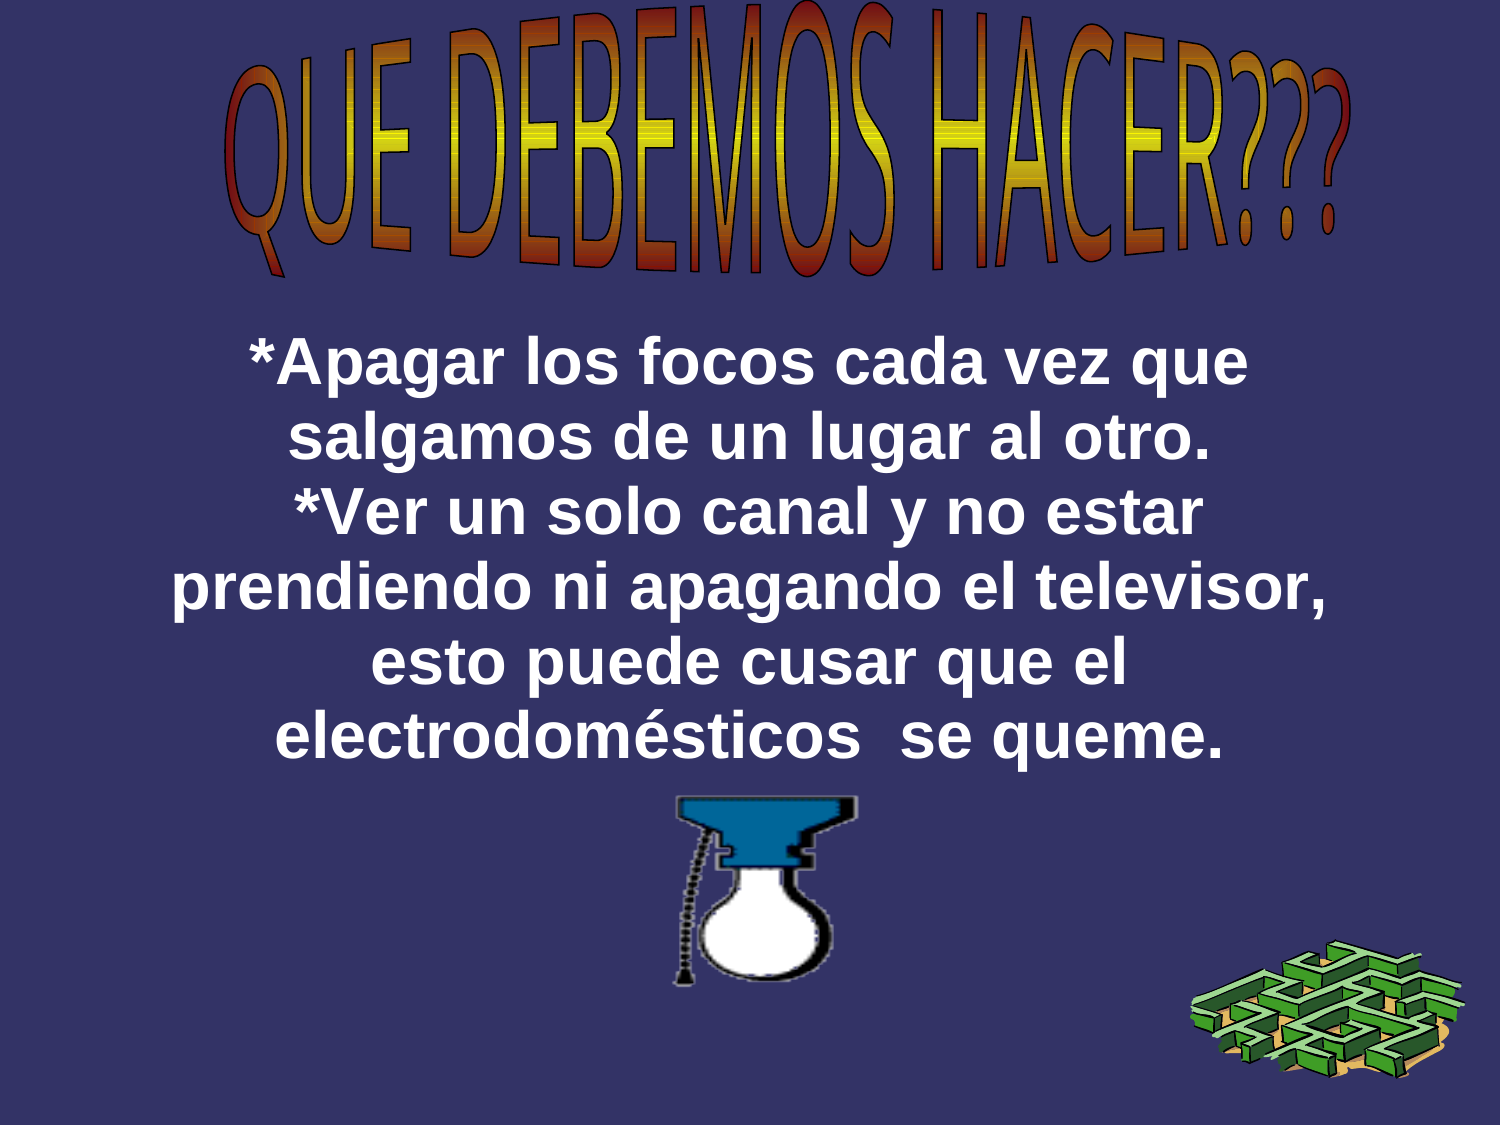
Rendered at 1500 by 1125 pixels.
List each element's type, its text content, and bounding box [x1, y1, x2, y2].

text_box QUE DEBEMOS HACER??? [690, 6, 723, 197]
text_box QUE DEBEMOS HACER??? [636, 7, 676, 197]
text_box QUE DEBEMOS HACER??? [520, 17, 559, 197]
text_box QUE DEBEMOS HACER??? [574, 13, 623, 197]
text_box QUE DEBEMOS HACER??? [225, 65, 288, 197]
text_box QUE DEBEMOS HACER??? [1312, 68, 1350, 186]
subtitle *Apagar los focos cada vez que salgamos de un lugar al otro. *Ver un solo canal y no estar prendiendo ni apagando el televisor, esto puede cusar que el electrodomésticos se queme. [112, 197, 1388, 901]
text_box QUE DEBEMOS HACER??? [1003, 16, 1050, 197]
text_box QUE DEBEMOS HACER??? [1271, 59, 1309, 188]
picture [600, 787, 919, 1044]
text_box QUE DEBEMOS HACER??? [1229, 51, 1268, 189]
text_box QUE DEBEMOS HACER??? [1061, 24, 1113, 197]
text_box QUE DEBEMOS HACER??? [1125, 32, 1164, 197]
text_box QUE DEBEMOS HACER??? [728, 4, 761, 197]
text_box QUE DEBEMOS HACER??? [775, 0, 840, 197]
text_box QUE DEBEMOS HACER??? [1178, 40, 1223, 197]
text_box QUE DEBEMOS HACER??? [851, 2, 895, 197]
text_box QUE DEBEMOS HACER??? [372, 38, 411, 197]
text_box QUE DEBEMOS HACER??? [450, 28, 506, 197]
text_box QUE DEBEMOS HACER??? [933, 9, 987, 197]
text_box QUE DEBEMOS HACER??? [344, 48, 355, 197]
text_box QUE DEBEMOS HACER??? [302, 57, 312, 197]
